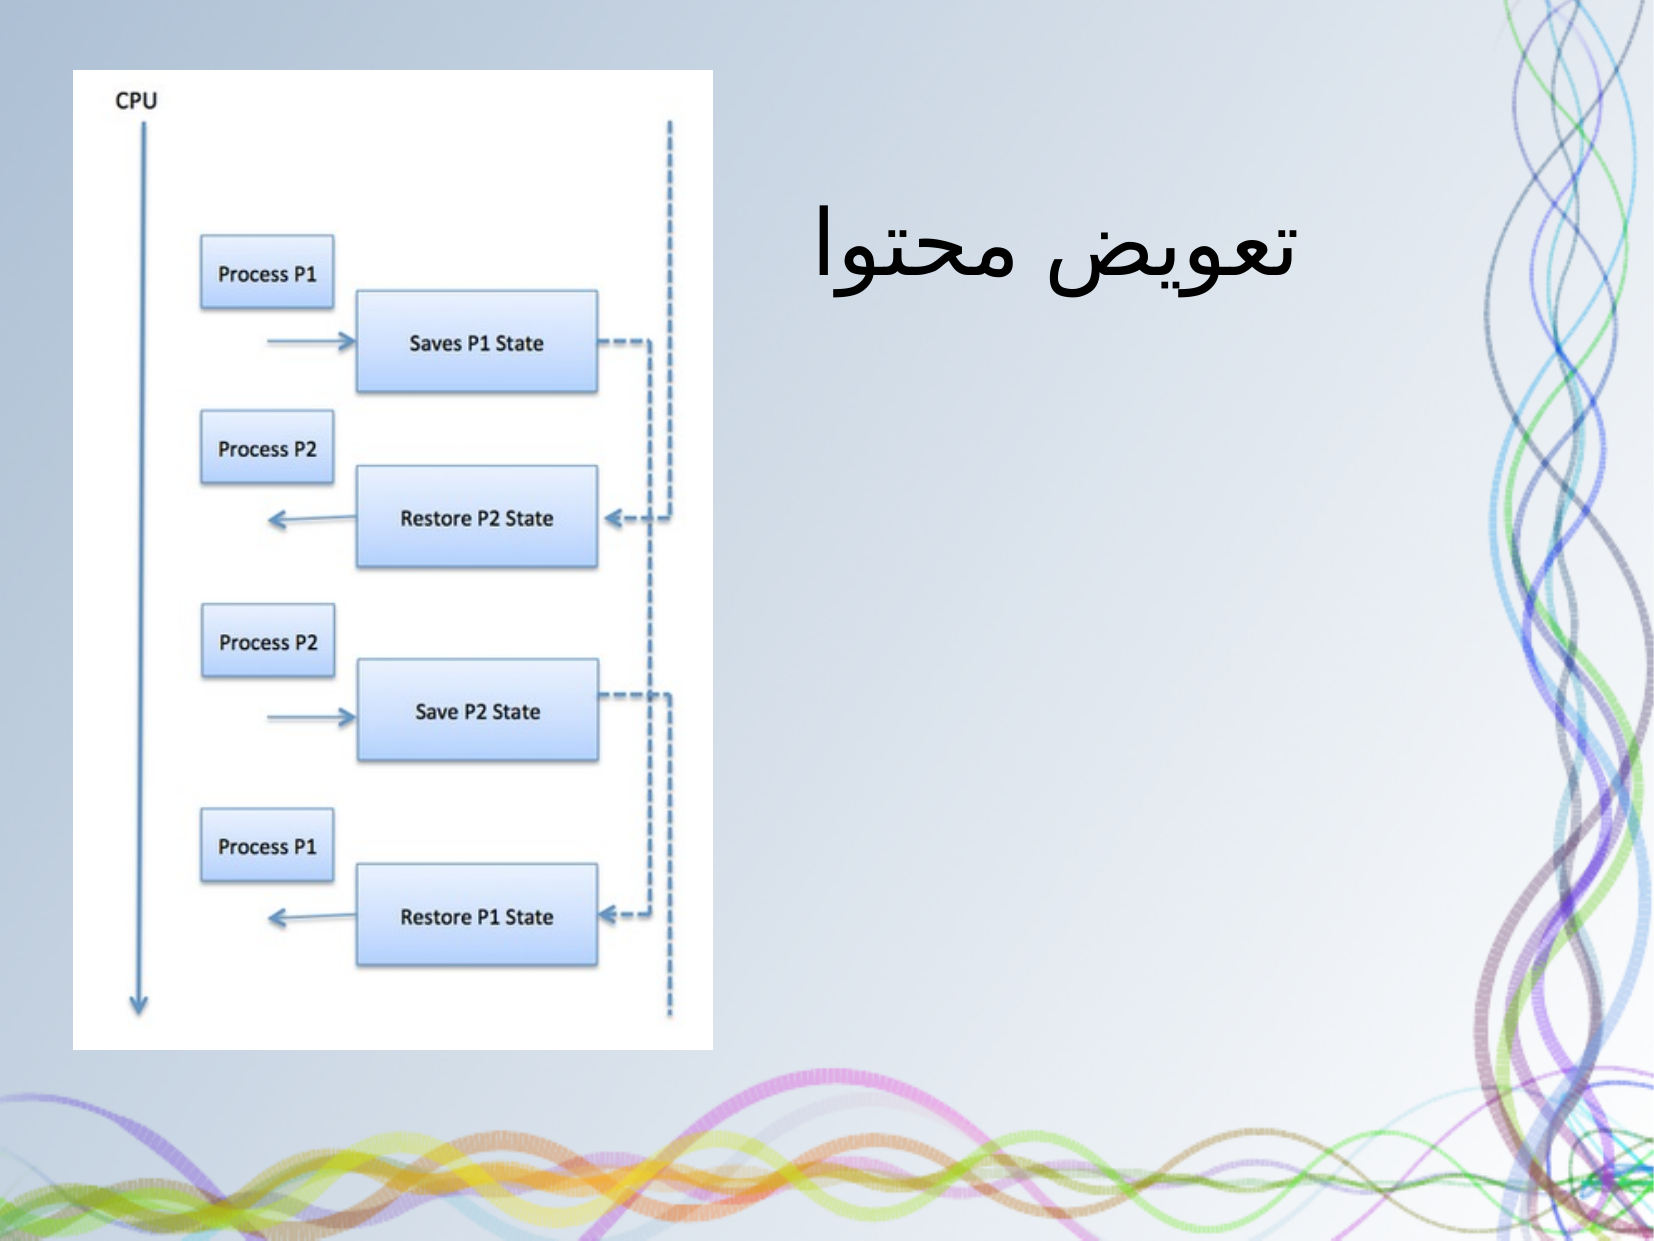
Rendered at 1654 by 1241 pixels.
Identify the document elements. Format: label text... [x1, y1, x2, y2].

title تعویض محتوا [713, 150, 1654, 358]
picture [0, 0, 1654, 1241]
